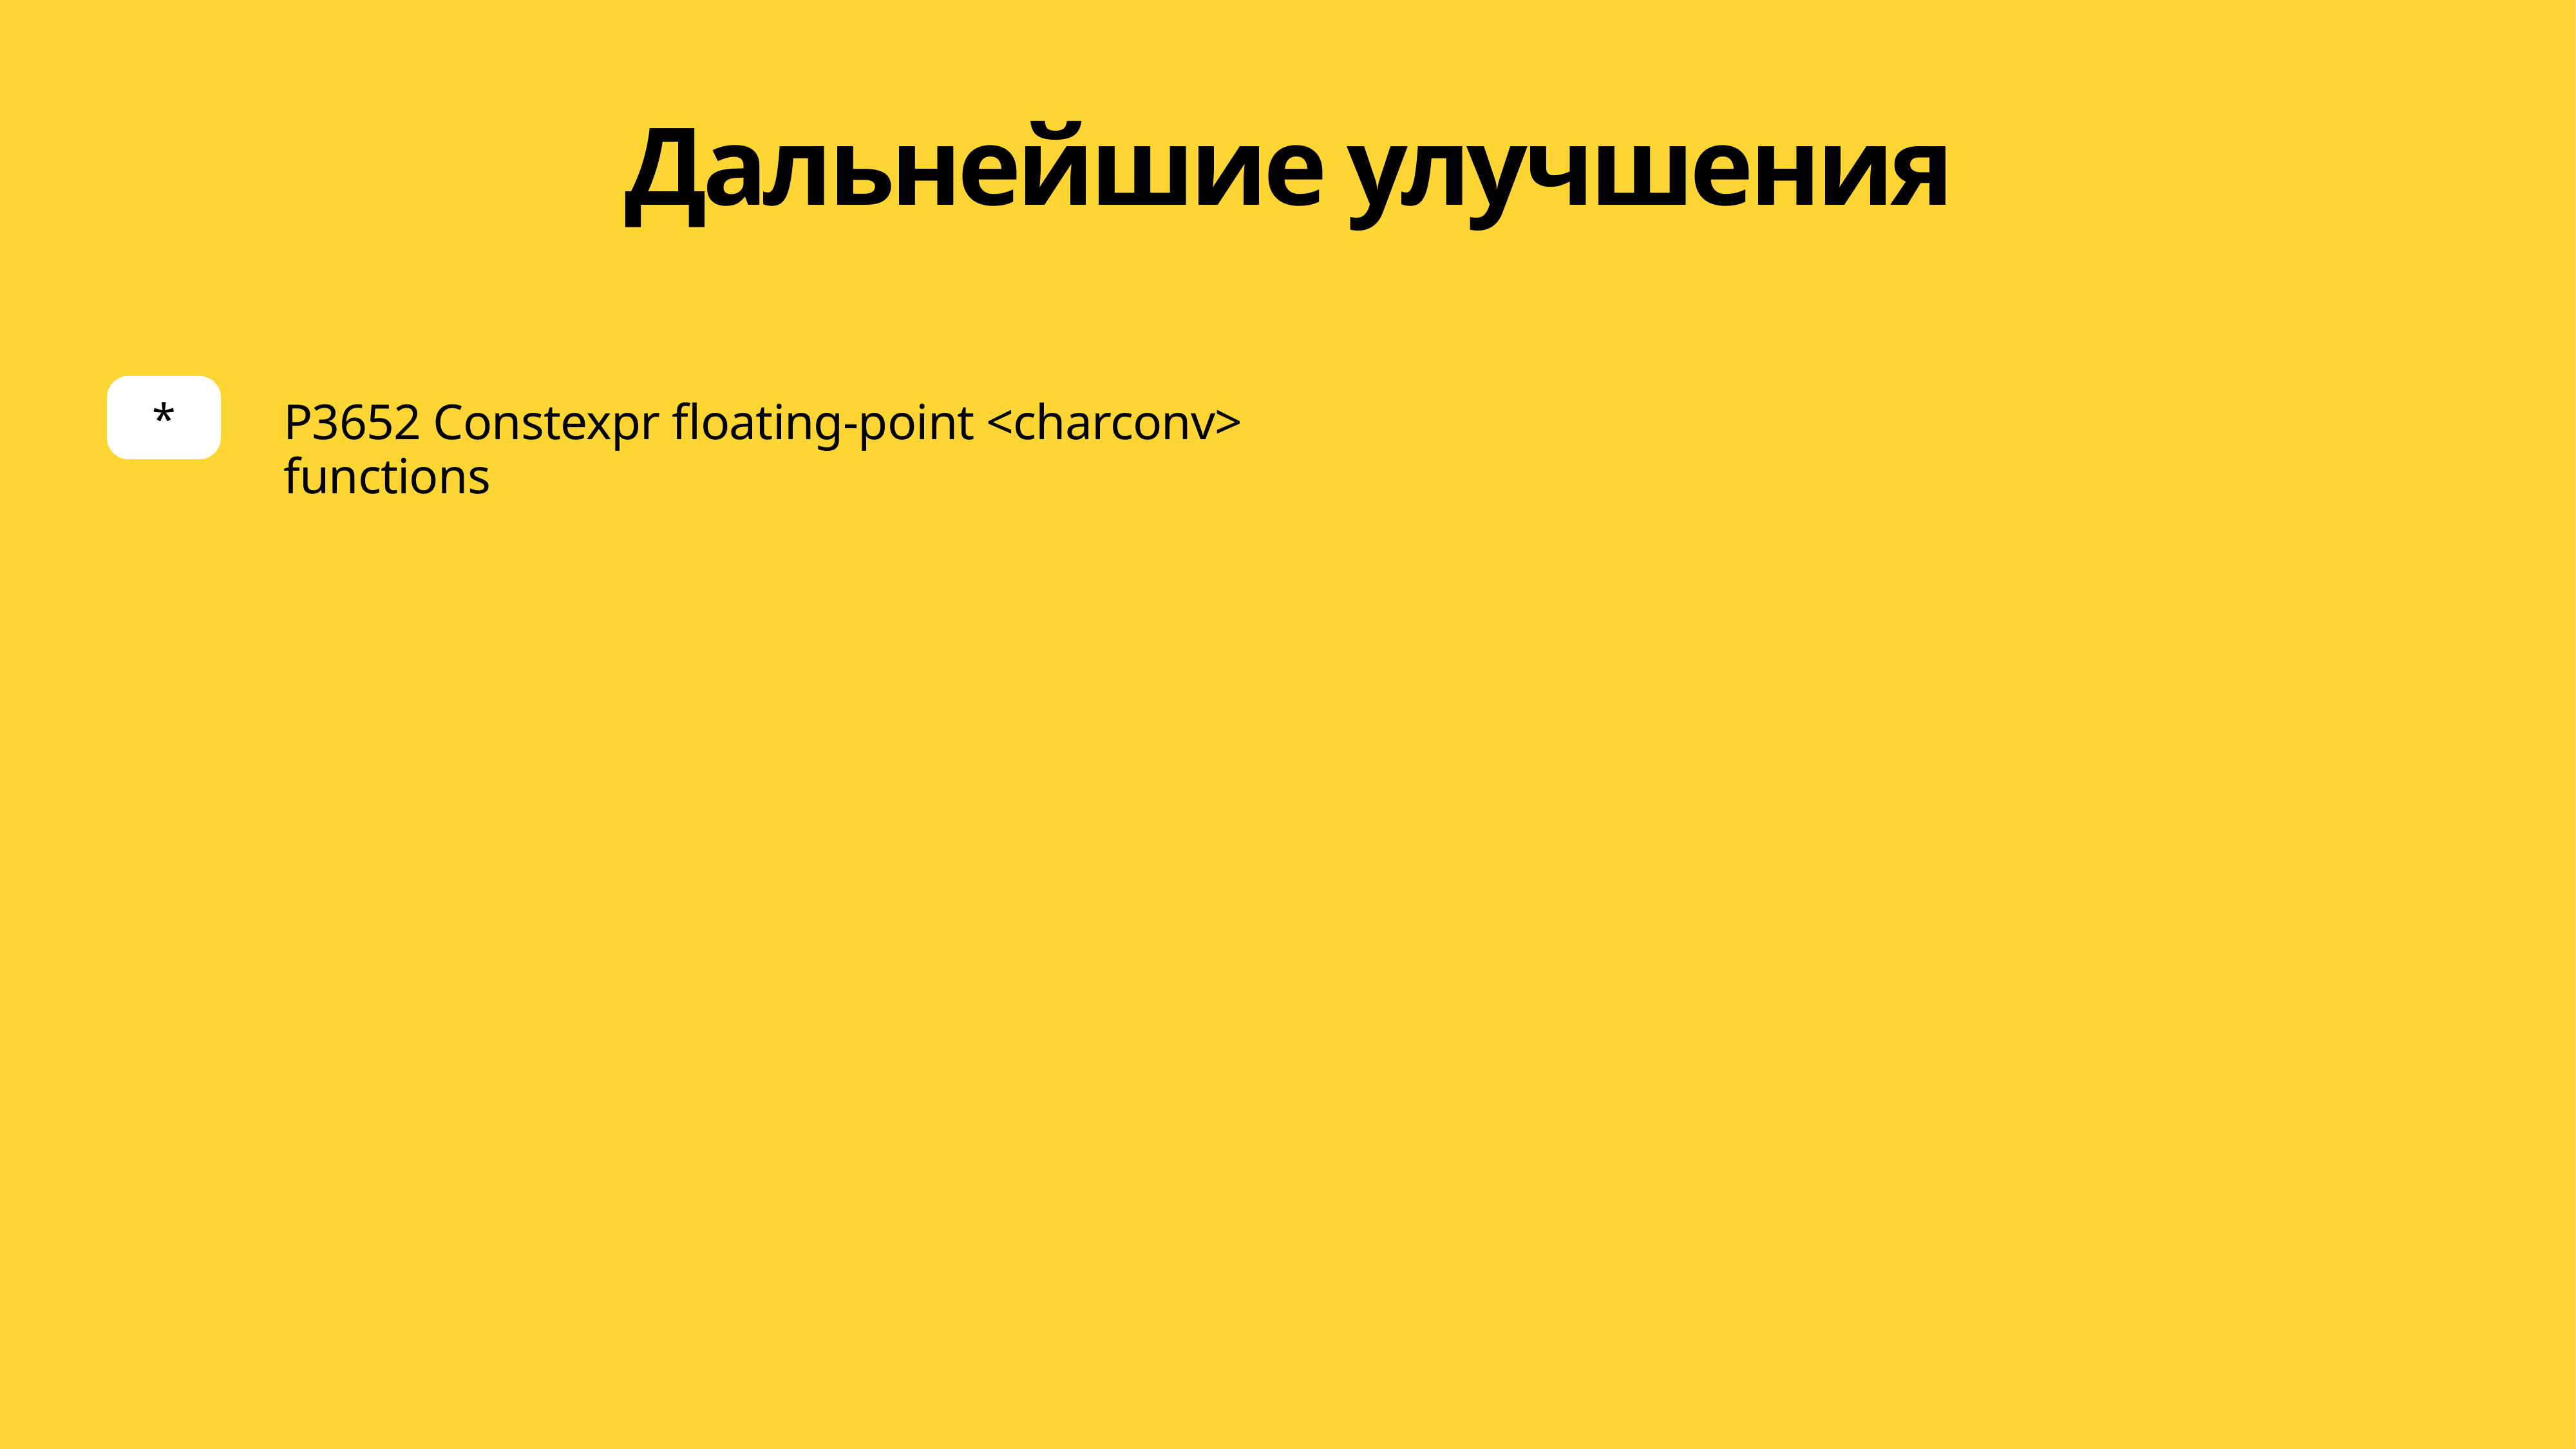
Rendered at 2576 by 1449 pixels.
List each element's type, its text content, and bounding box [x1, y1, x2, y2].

text_box * [107, 375, 221, 460]
text_box P3652 Constexpr floating-point <charconv> functions [283, 395, 1353, 504]
title Дальнейшие улучшения [106, 101, 2473, 228]
